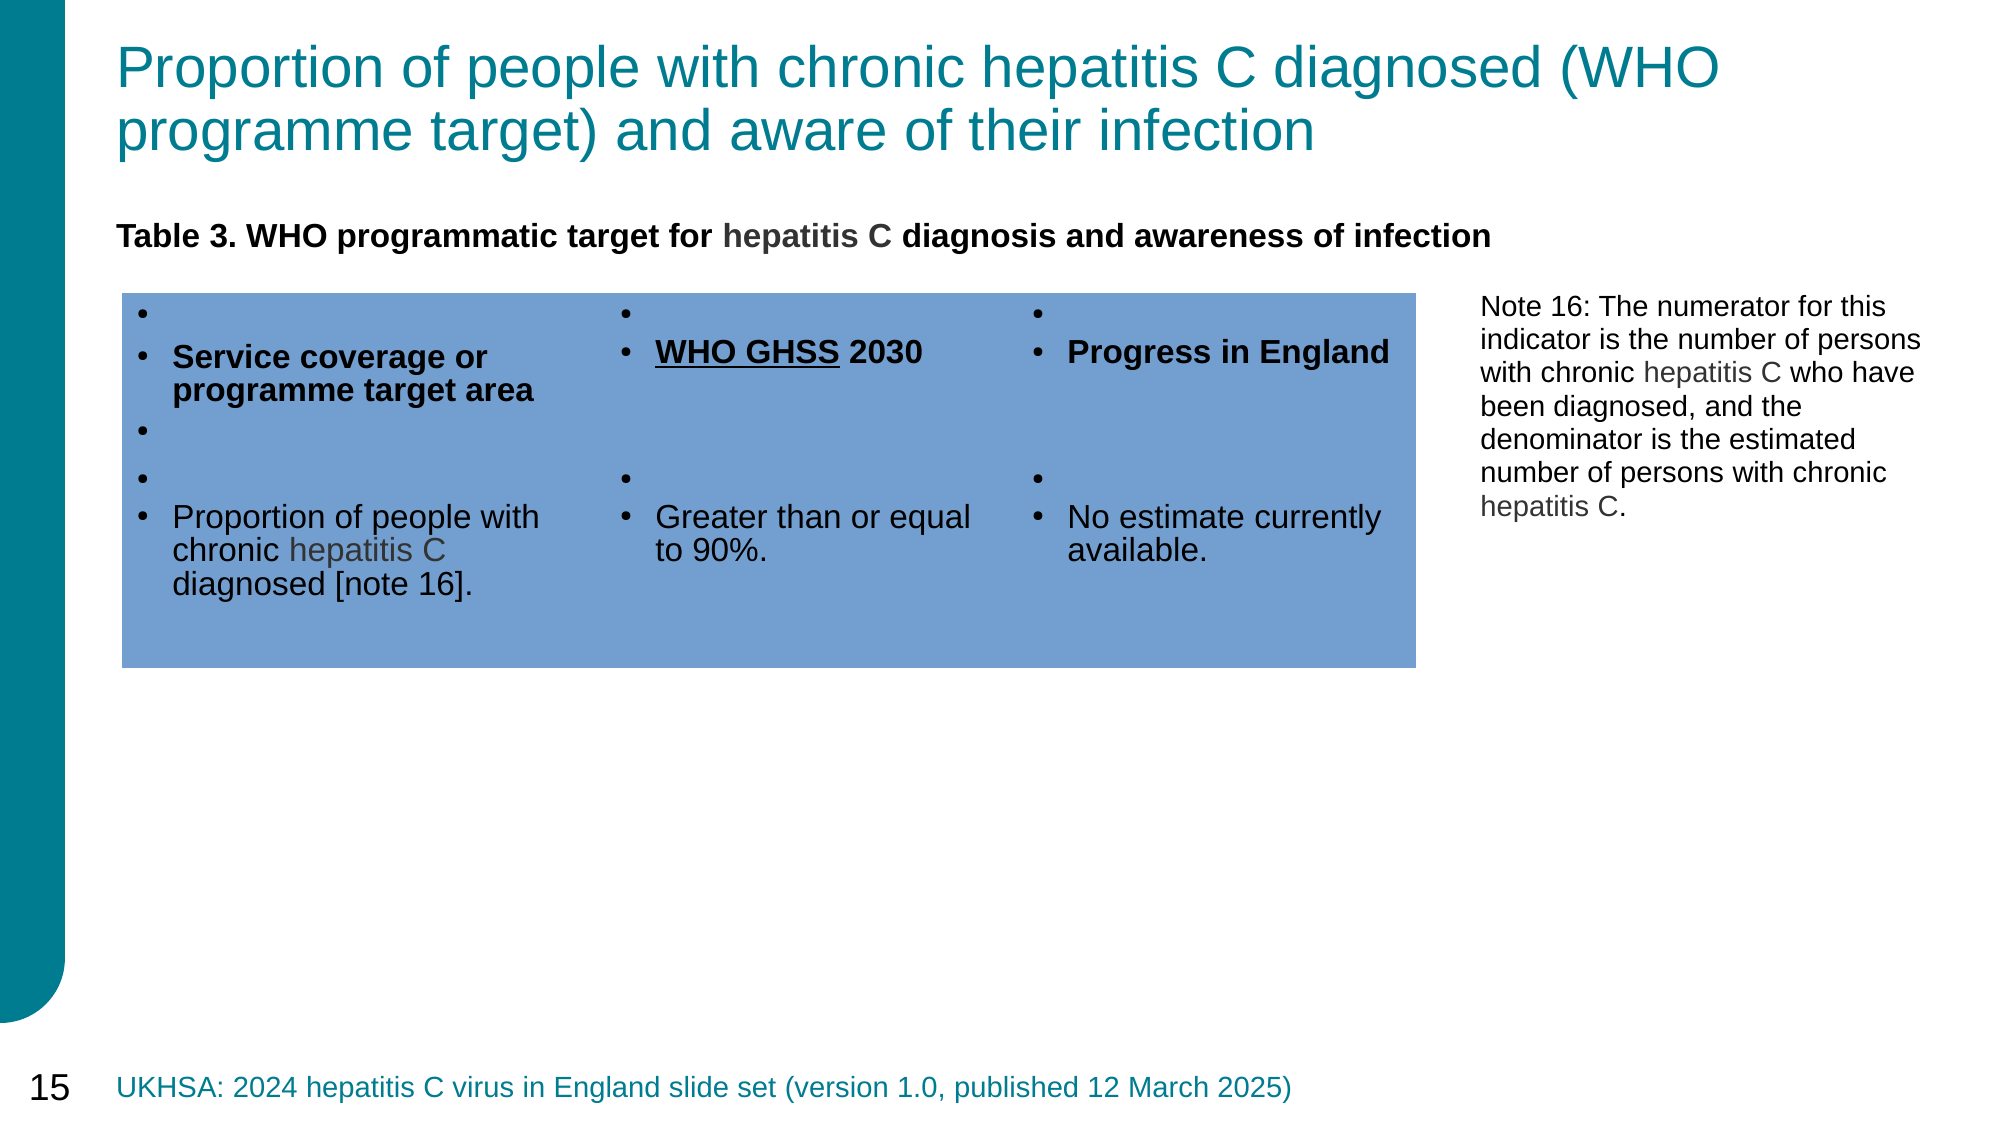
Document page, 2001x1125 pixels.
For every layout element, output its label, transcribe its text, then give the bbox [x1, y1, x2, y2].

title Proportion of people with chronic hepatitis C diagnosed (WHO programme target) and aware of their infection [101, 29, 1926, 189]
table_cell Proportion of people with chronic hepatitis C diagnosed [note 16]. [122, 457, 605, 668]
text_box Table 3. WHO programmatic target for hepatitis C diagnosis and awareness of infection [101, 217, 1790, 264]
text_box UKHSA: 2024 hepatitis C virus in England slide set (version 1.0, published 12 March 2025) [101, 1055, 1743, 1116]
text_box [0, 1055, 99, 1116]
text_box Note 16: The numerator for this indicator is the number of persons with chronic hepatitis C who have been diagnosed, and the denominator is the estimated number of persons with chronic hepatitis C. [1465, 281, 1949, 533]
table_header Progress in England [1017, 293, 1416, 457]
table_header WHO GHSS 2030 [605, 293, 1017, 457]
table_cell No estimate currently available. [1017, 457, 1416, 668]
table_header Service coverage or programme target area [122, 293, 605, 457]
table_cell Greater than or equal to 90%. [605, 457, 1017, 668]
